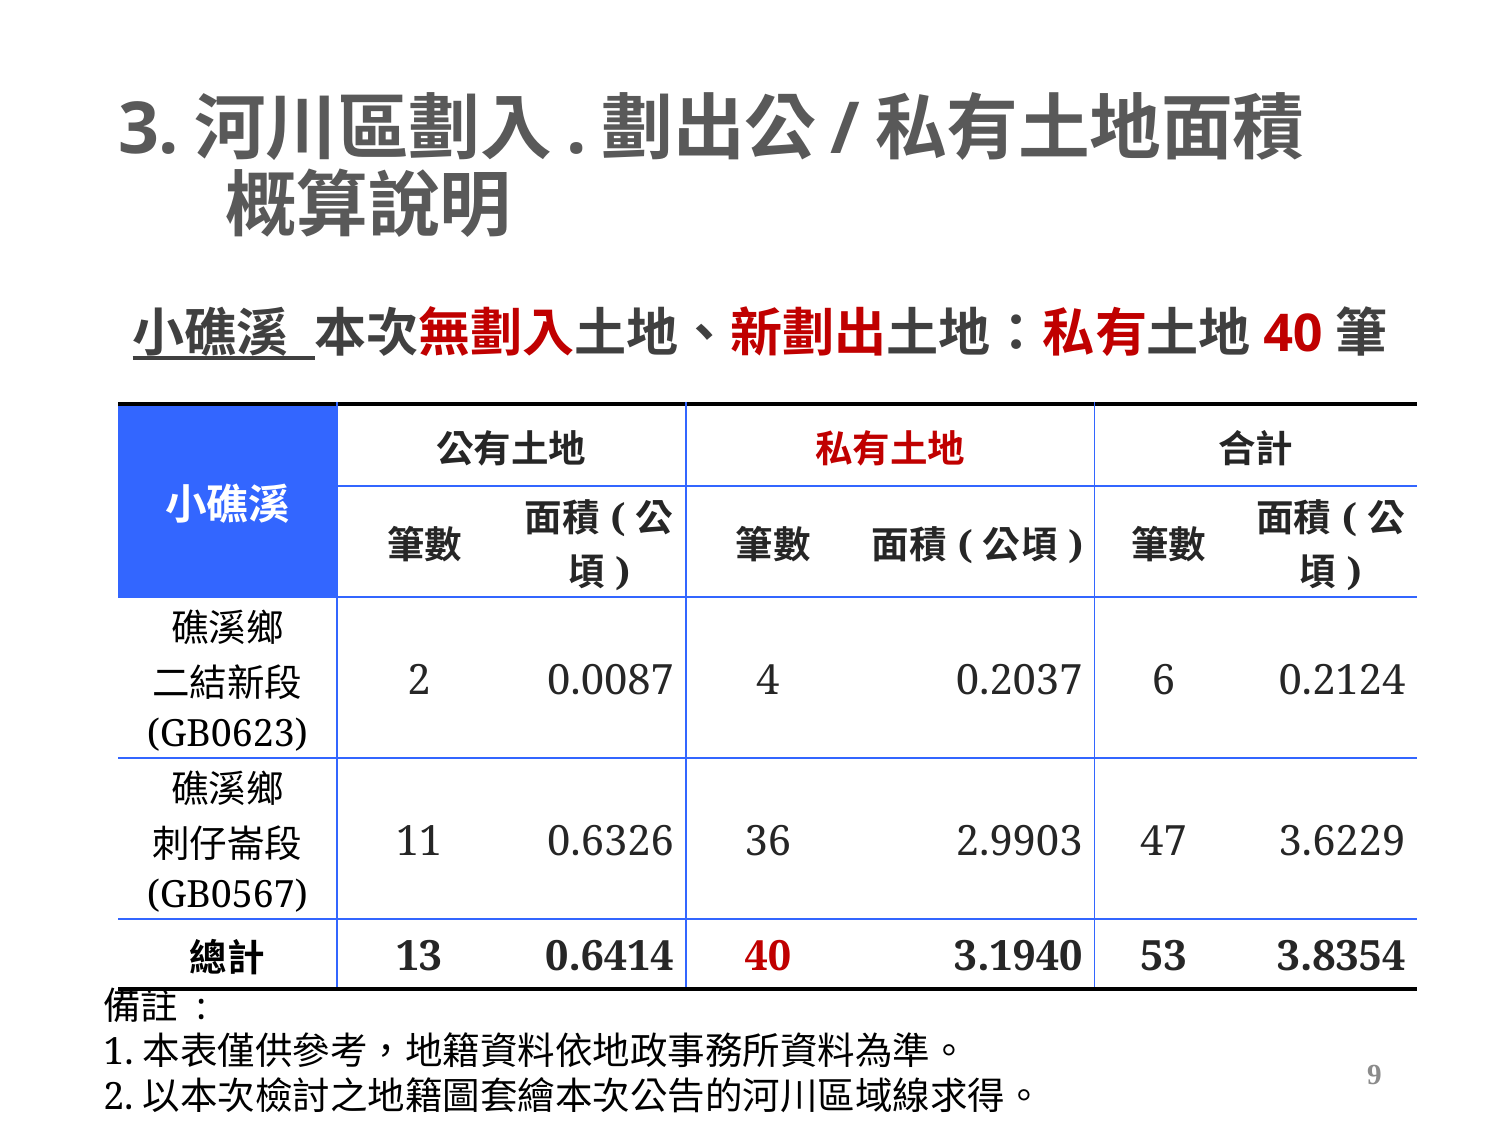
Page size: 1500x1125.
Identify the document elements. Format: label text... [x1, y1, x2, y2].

text_box 小礁溪 本次無劃入土地、新劃出土地：私有土地40筆 [117, 292, 1437, 370]
table_cell 11 [338, 759, 512, 918]
table_cell 36 [687, 759, 861, 918]
table_cell 礁溪鄉 二結新段 (GB0623) [118, 598, 336, 757]
table_cell 0.6326 [512, 759, 685, 918]
table_header 公有土地 [338, 406, 685, 485]
table_cell 筆數 [338, 487, 512, 596]
table_cell 4 [687, 598, 861, 757]
table_cell 40 [687, 920, 861, 974]
table_cell 面積(公頃) [512, 487, 685, 596]
table_cell 13 [338, 920, 512, 974]
table_cell 6 [1095, 598, 1243, 757]
table_cell 2.9903 [861, 759, 1094, 918]
table_cell 面積(公頃) [1243, 487, 1417, 596]
table_cell 面積(公頃) [861, 487, 1094, 596]
table_cell 礁溪鄉 刺仔崙段 (GB0567) [118, 759, 336, 918]
table_header 小礁溪 [118, 406, 336, 596]
table_cell 53 [1095, 920, 1243, 974]
text_box 備註 : 1.本表僅供參考，地籍資料依地政事務所資料為準。 2.以本次檢討之地籍圖套繪本次公告的河川區域線求得。 [88, 974, 1243, 1125]
table_cell 47 [1095, 759, 1243, 918]
table_cell 筆數 [687, 487, 861, 596]
table_cell 筆數 [1095, 487, 1243, 596]
table_cell 3.8354 [1243, 920, 1417, 987]
table_cell 3.1940 [861, 920, 1094, 974]
table_cell 0.6414 [512, 920, 685, 974]
table_cell 3.6229 [1243, 759, 1417, 918]
table_cell 0.2124 [1243, 598, 1417, 757]
table_cell 2 [338, 598, 512, 757]
table_header 合計 [1095, 406, 1417, 485]
table_cell 0.0087 [512, 598, 685, 757]
table_cell 總計 [118, 920, 336, 974]
title 3.河川區劃入.劃出公/私有土地面積 概算說明 [103, 59, 1397, 278]
table_header 私有土地 [687, 406, 1094, 485]
table_cell 0.2037 [861, 598, 1094, 757]
